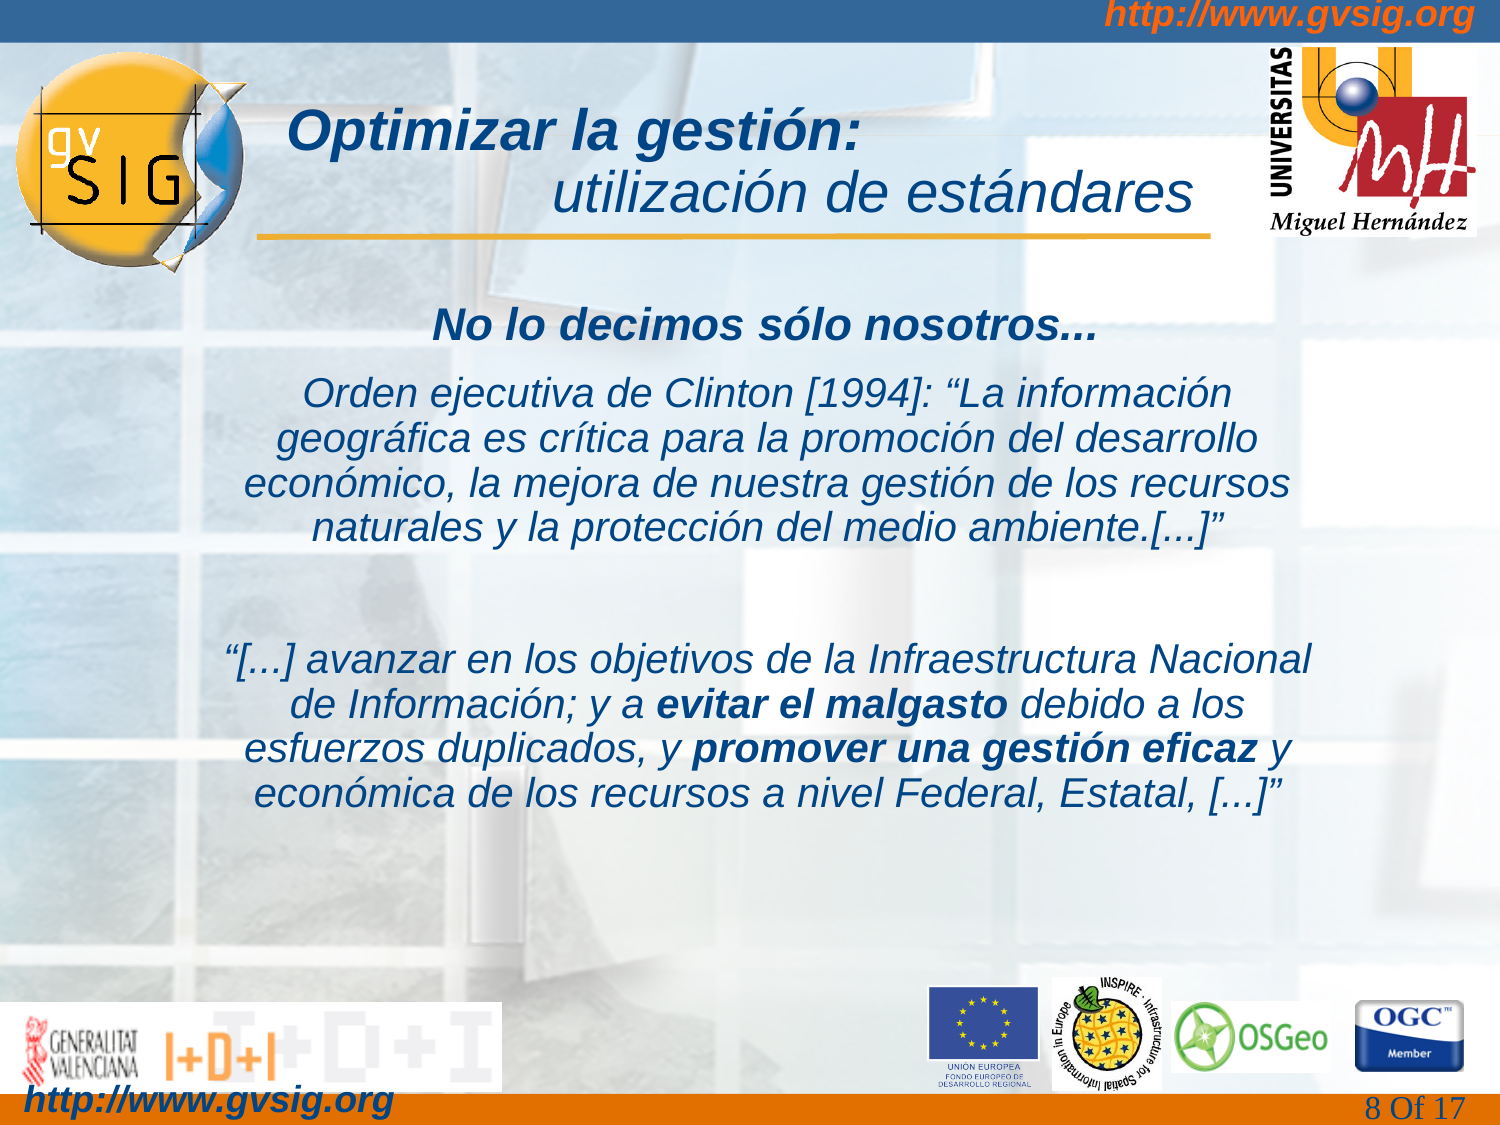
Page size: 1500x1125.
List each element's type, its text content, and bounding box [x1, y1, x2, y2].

picture [1269, 47, 1477, 237]
picture [927, 985, 1040, 1087]
picture [1052, 977, 1162, 1091]
text_box Optimizar la gestión: utilización de estándares [271, 92, 1211, 236]
text_box “[...] avanzar en los objetivos de la Infraestructura Nacional de Información; y a evitar el malgasto debido a los esfuerzos duplicados, y promover una gestión eficaz y económica de los recursos a nivel Federal, Estatal, [...]” [206, 637, 1329, 868]
picture [1355, 1000, 1464, 1072]
text_box Orden ejecutiva de Clinton [1994]: “La información geográfica es crítica para la promoción del desarrollo económico, la mejora de nuestra gestión de los recursos naturales y la protección del medio ambiente.[...]” [206, 372, 1329, 602]
picture [0, 1002, 502, 1094]
text_box No lo decimos sólo nosotros... [206, 301, 1325, 372]
picture [1171, 1001, 1331, 1073]
picture [11, 49, 249, 276]
